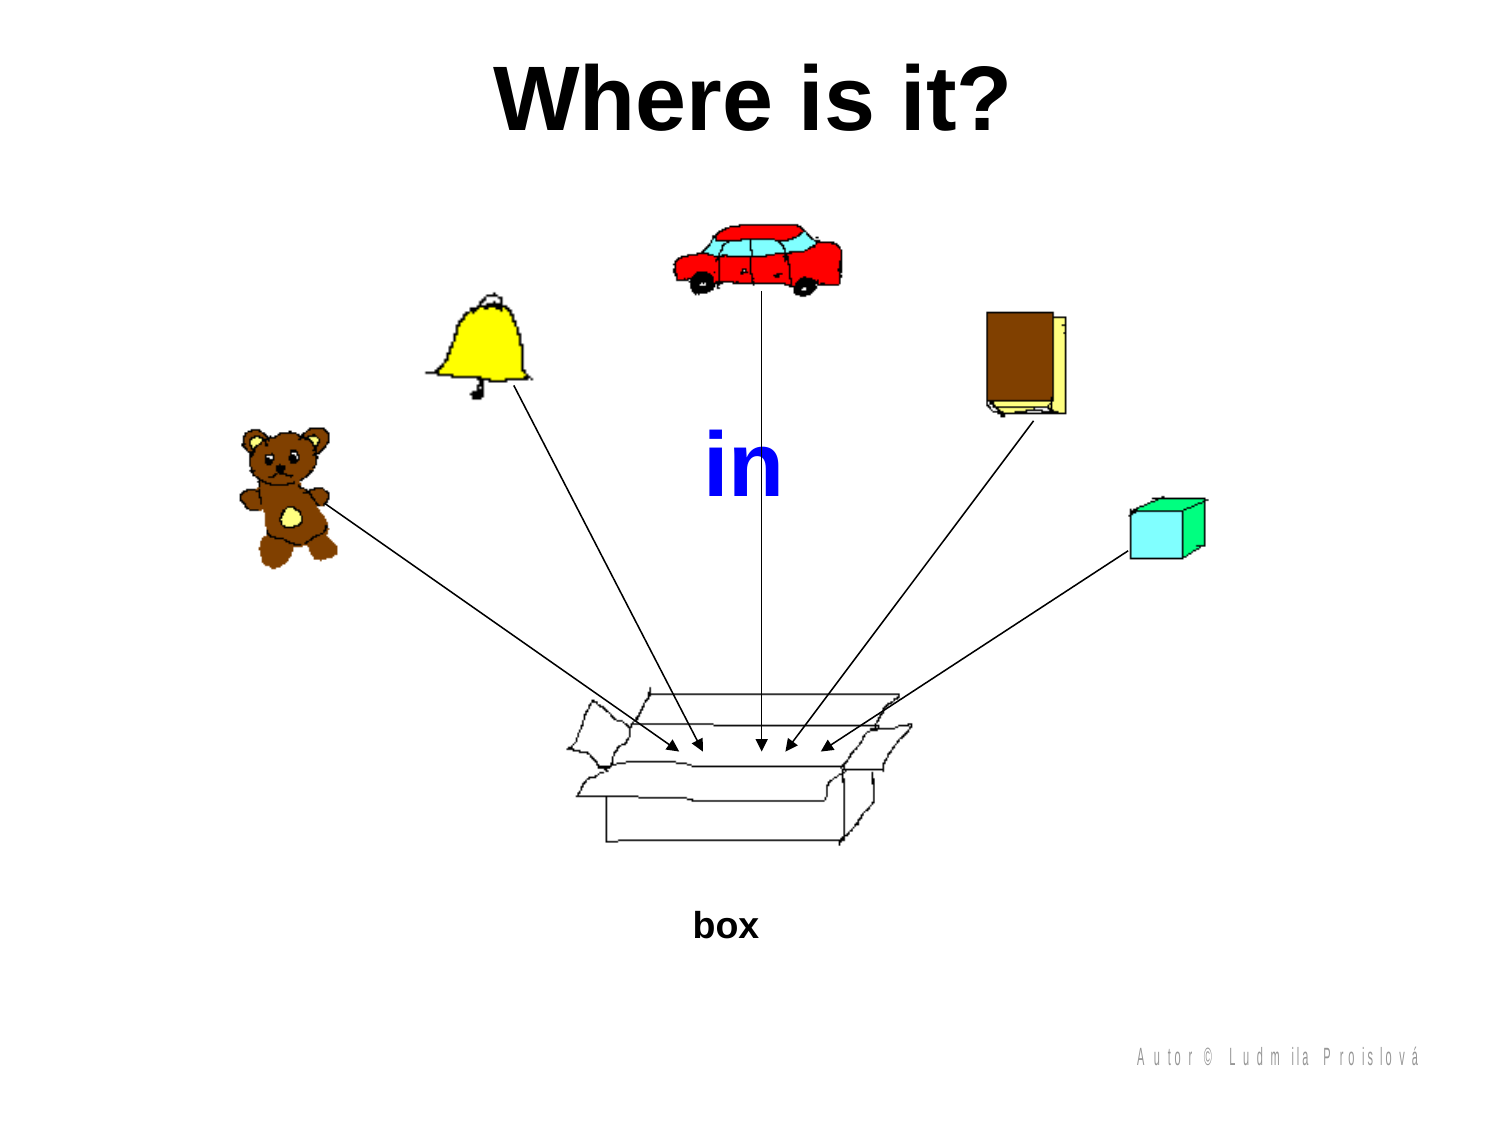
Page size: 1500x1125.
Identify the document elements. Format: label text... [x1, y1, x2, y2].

picture [537, 656, 936, 879]
text_box in [655, 397, 761, 523]
text_box box [667, 893, 775, 954]
picture [1116, 479, 1220, 577]
picture [667, 196, 855, 305]
picture [218, 420, 355, 582]
picture [419, 278, 550, 413]
text_box Where is it? [478, 30, 1029, 157]
picture [1122, 1033, 1443, 1081]
picture [974, 290, 1084, 446]
text_box in [762, 397, 833, 523]
